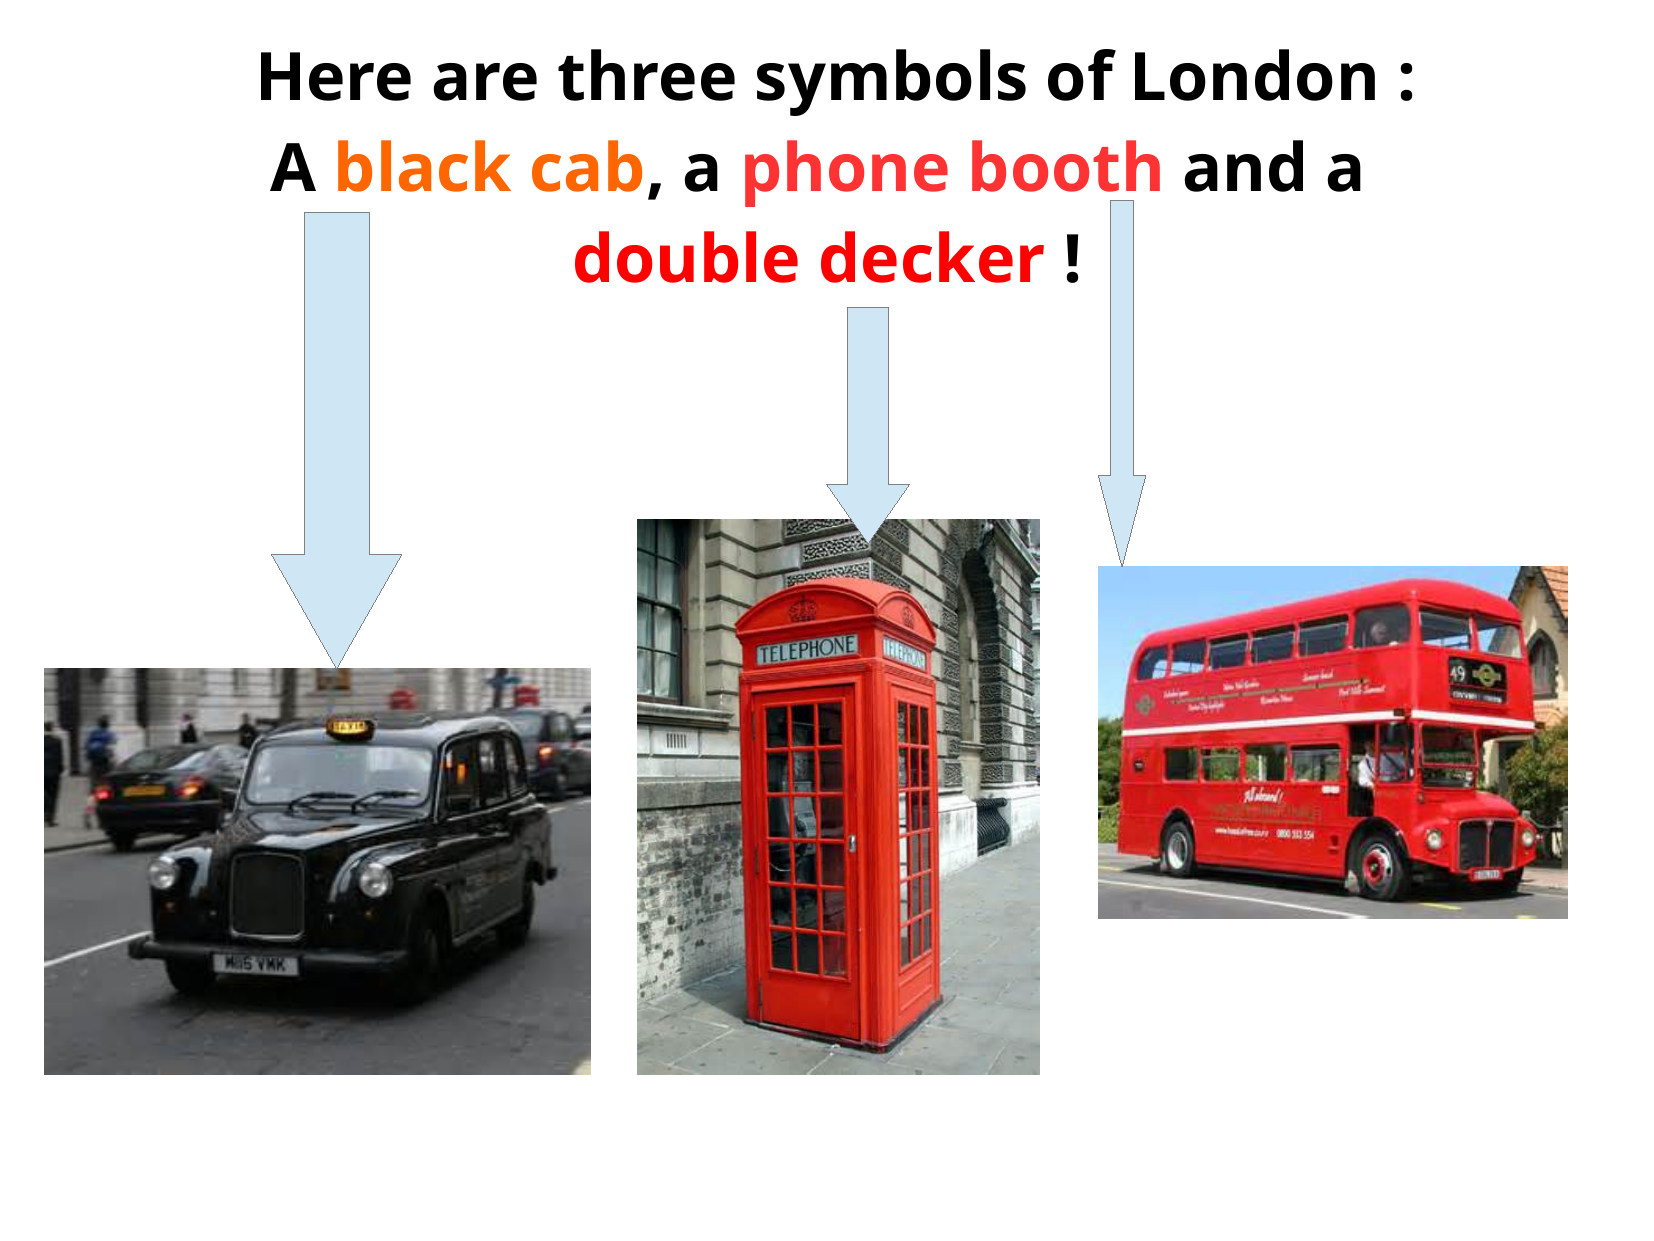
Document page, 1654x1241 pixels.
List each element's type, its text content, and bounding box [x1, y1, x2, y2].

picture [44, 668, 591, 1075]
text_box [826, 307, 910, 544]
text_box [271, 212, 402, 669]
title Here are three symbols of London : A black cab, a phone booth and a double decker ! [83, 24, 1572, 397]
picture [637, 519, 1040, 1075]
text_box [1098, 200, 1146, 567]
picture [1098, 566, 1568, 919]
